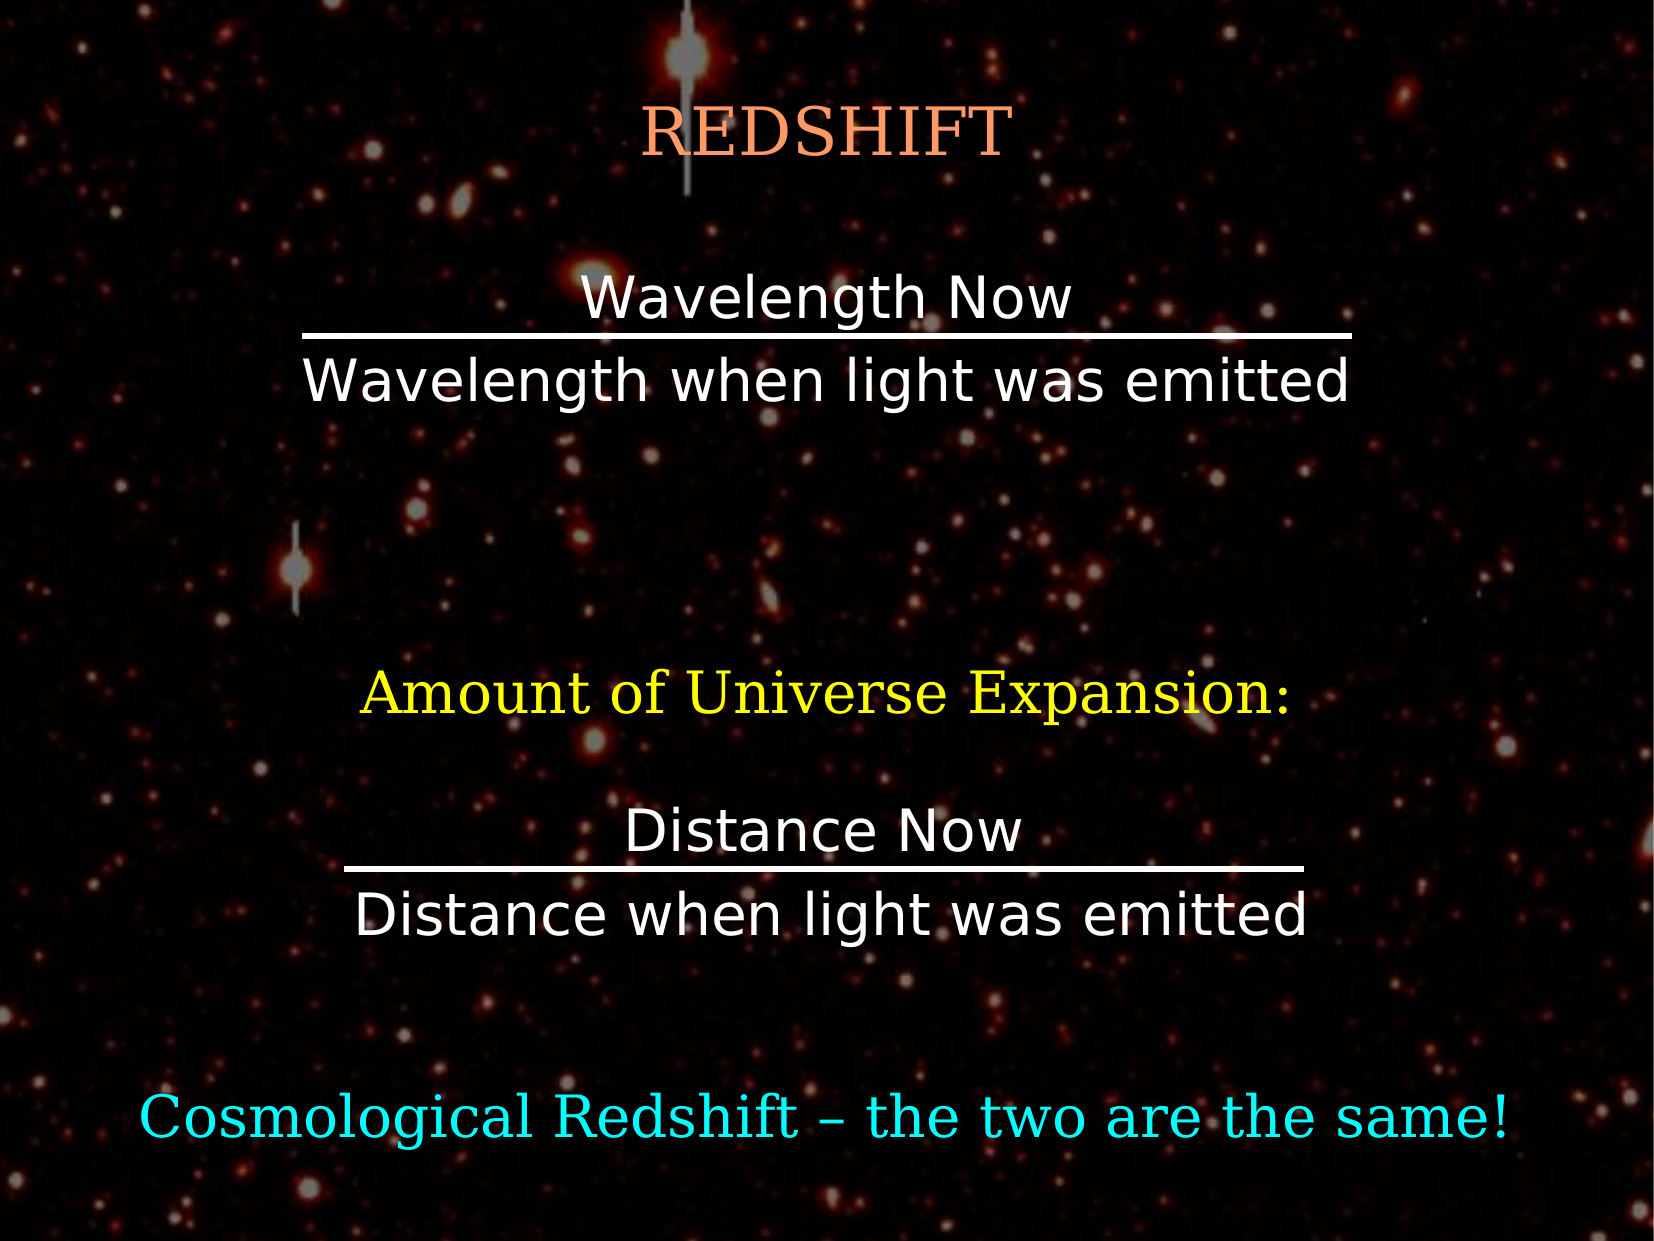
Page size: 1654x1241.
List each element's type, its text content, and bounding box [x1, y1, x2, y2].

picture [0, 0, 1654, 1241]
text_box Amount of Universe Expansion: [360, 660, 1275, 728]
text_box Wavelength when light was emitted [301, 347, 1353, 416]
text_box Cosmological Redshift – the two are the same! [138, 1083, 1488, 1151]
text_box Distance when light was emitted [353, 881, 1310, 949]
text_box Wavelength Now [579, 264, 1075, 333]
text_box Distance Now [623, 797, 1025, 866]
text_box REDSHIFT [639, 93, 1007, 172]
